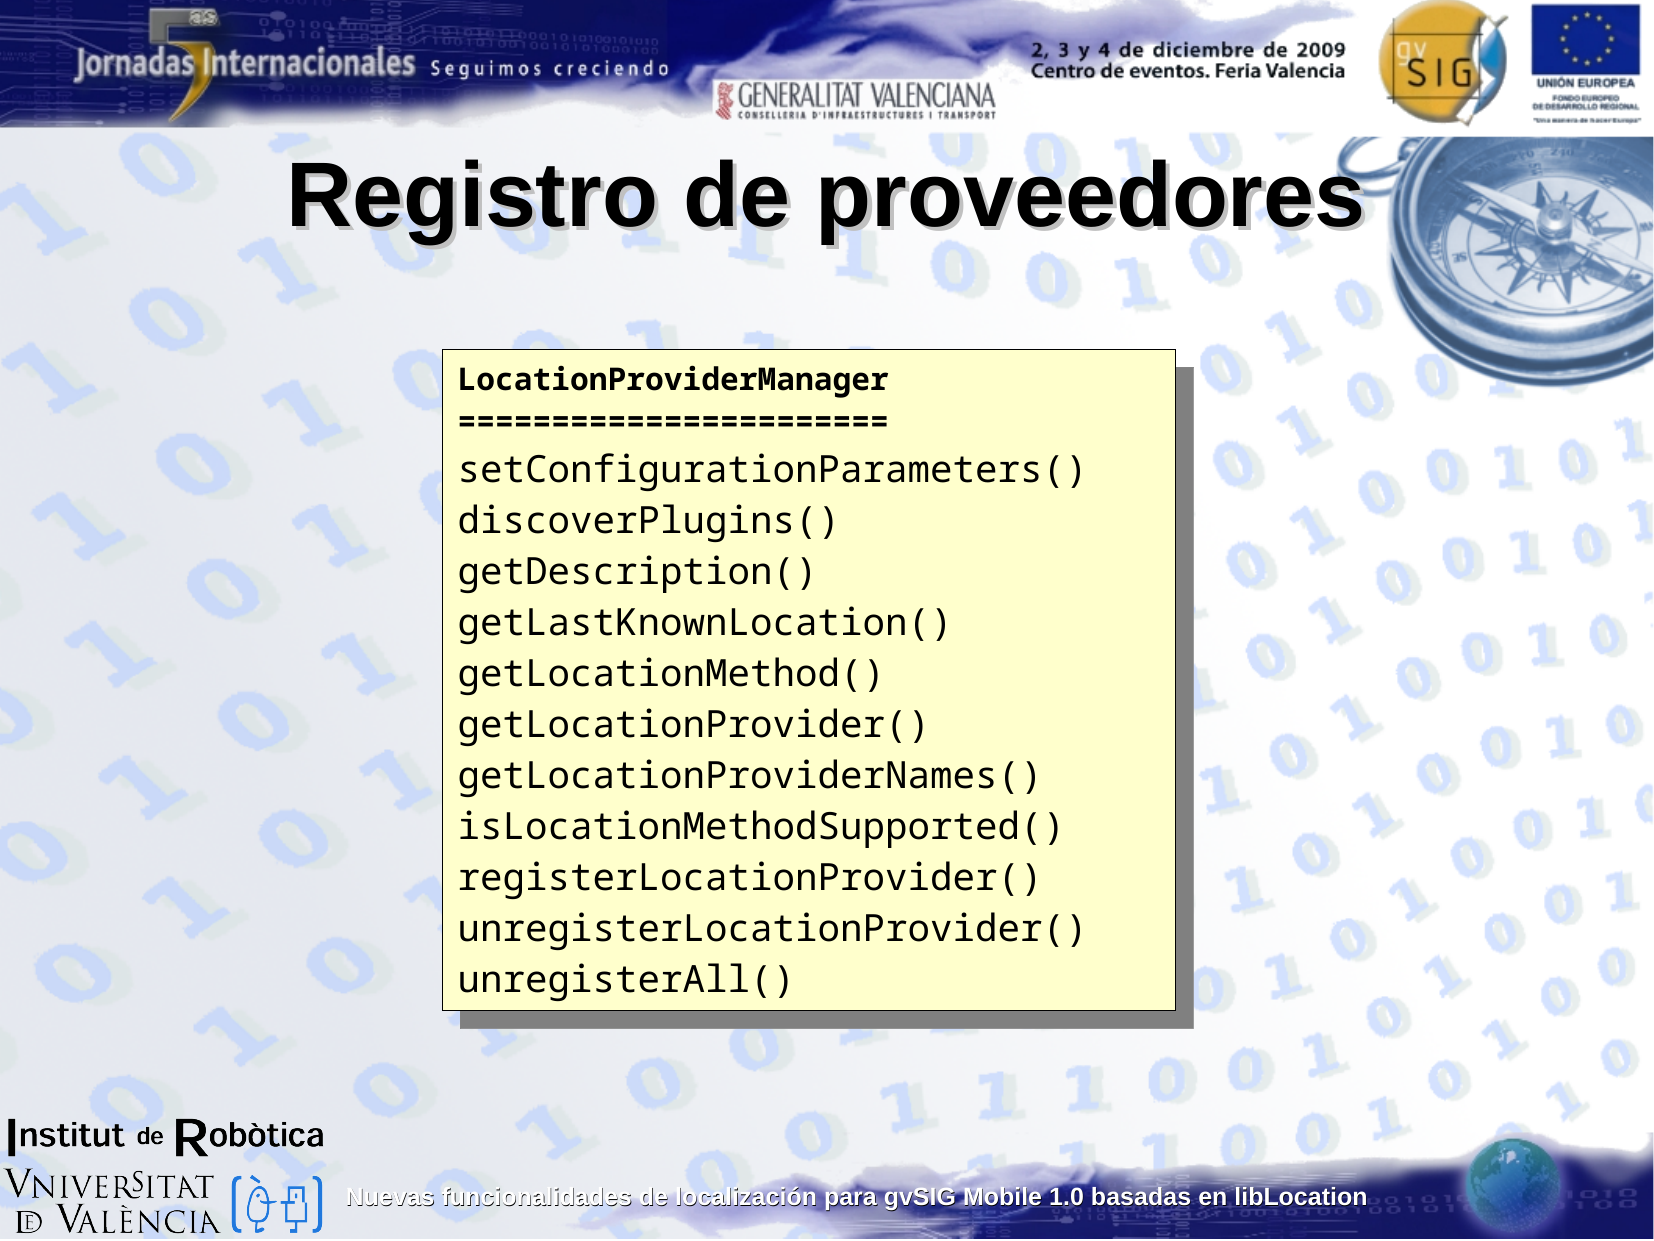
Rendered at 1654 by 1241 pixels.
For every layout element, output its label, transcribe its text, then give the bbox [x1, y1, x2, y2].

picture [0, 0, 1654, 1239]
text_box LocationProviderManager ======================= setConfigurationParameters() discoverPlugins() getDescription() getLastKnownLocation() getLocationMethod() getLocationProvider() getLocationProviderNames() isLocationMethodSupported() registerLocationProvider() unregisterLocationProvider() unregisterAll() [442, 349, 1176, 916]
title Registro de proveedores [82, 90, 1571, 298]
